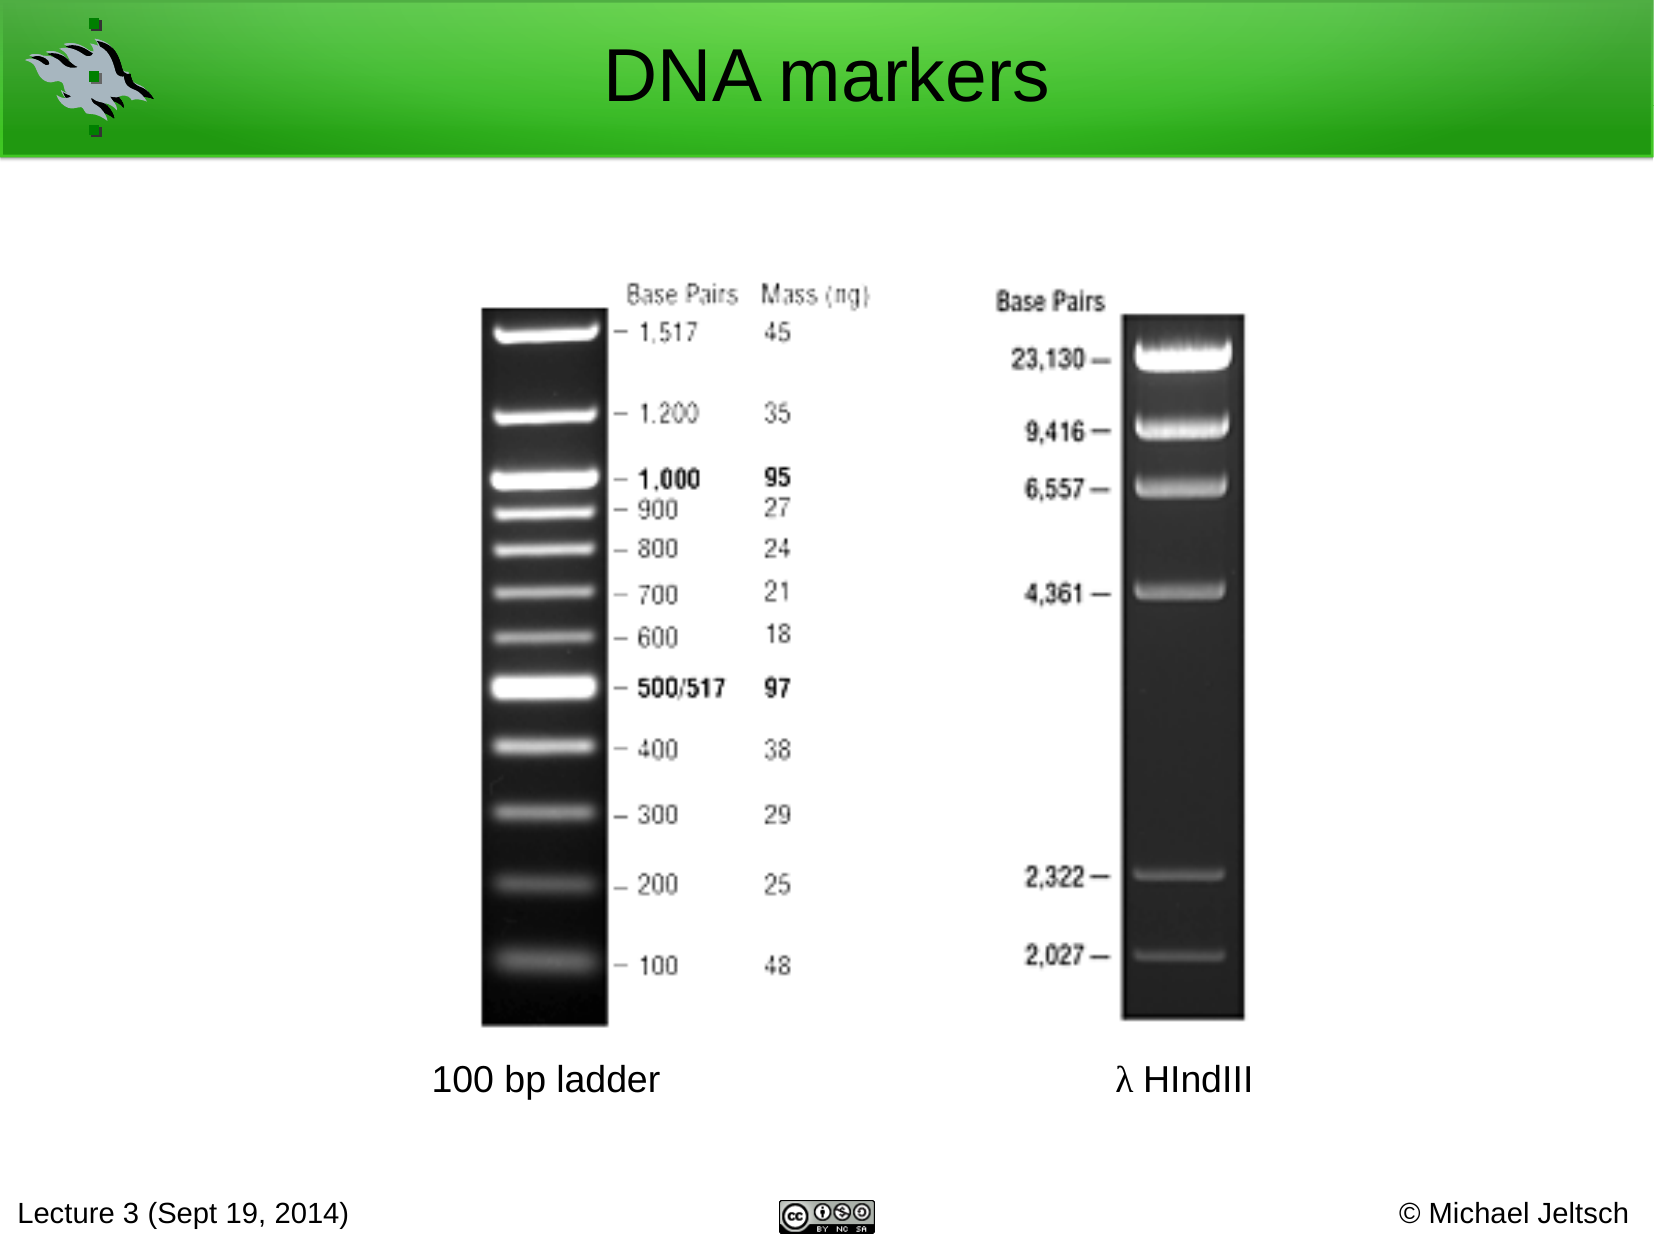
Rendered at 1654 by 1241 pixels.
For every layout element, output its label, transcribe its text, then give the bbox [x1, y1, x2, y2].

title DNA markers [318, 30, 1335, 121]
text_box λ HIndIII [1100, 1050, 1269, 1108]
text_box 100 bp ladder [416, 1050, 676, 1108]
picture [979, 275, 1264, 1037]
picture [466, 265, 879, 1047]
picture [779, 1200, 875, 1234]
